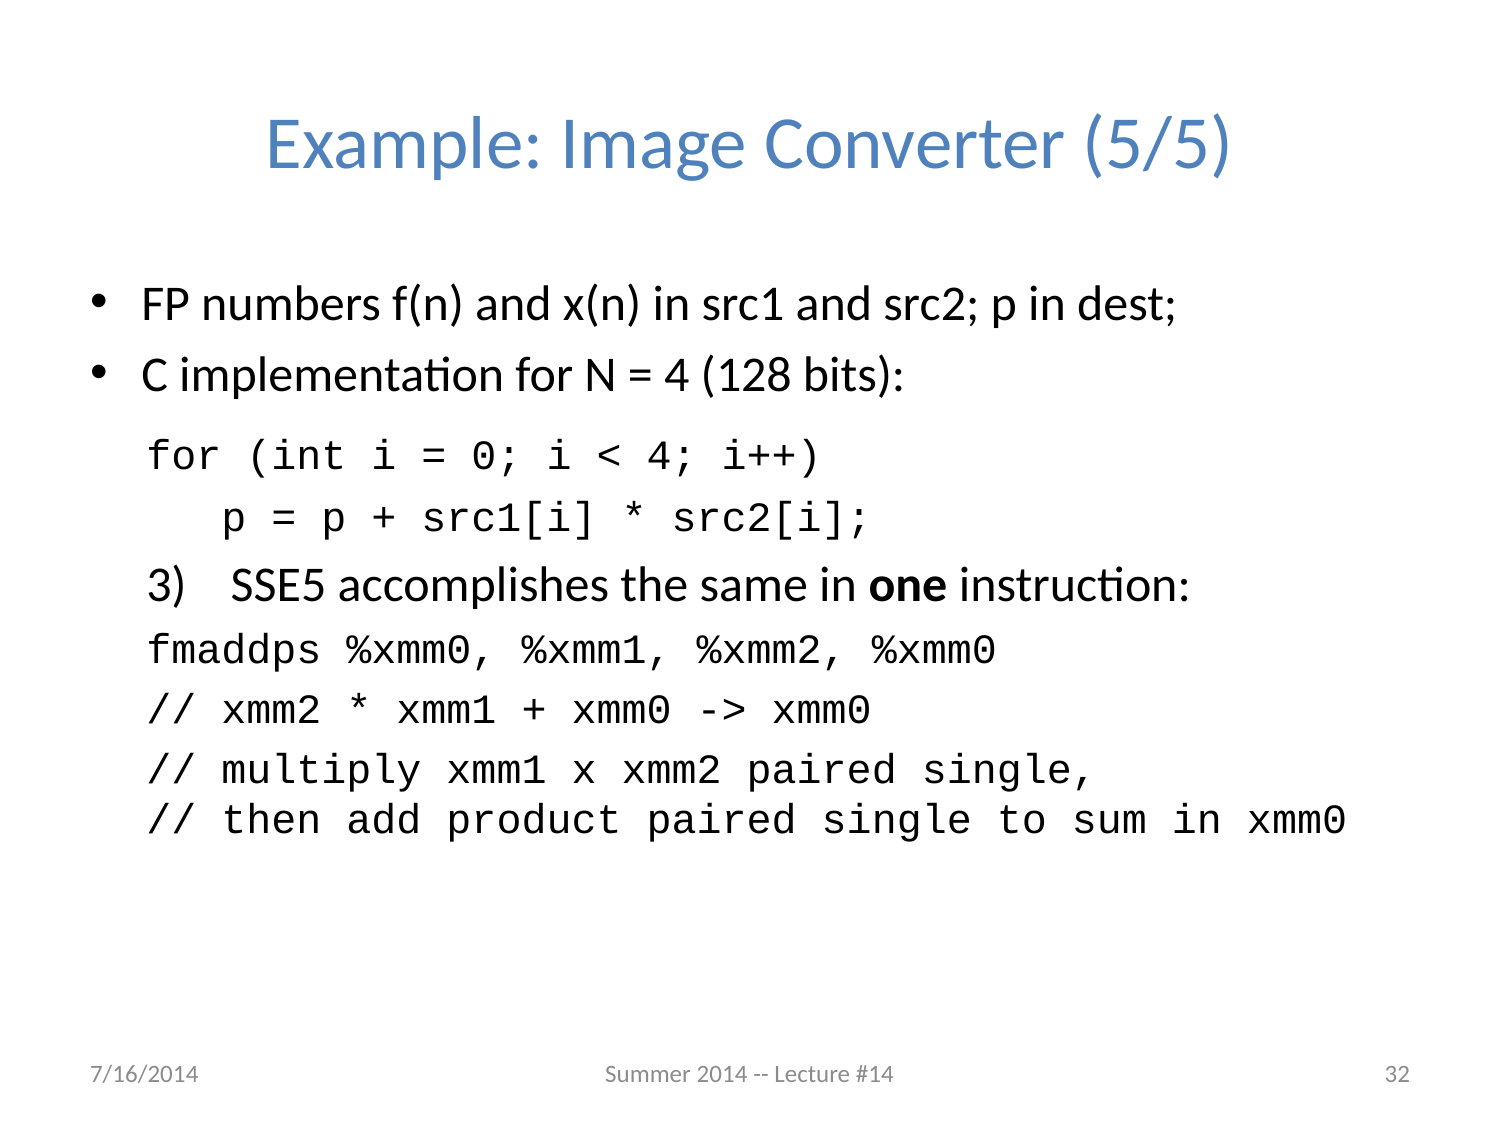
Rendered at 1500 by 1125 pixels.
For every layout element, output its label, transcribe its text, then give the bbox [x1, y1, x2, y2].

slide_number <number> [1074, 1042, 1425, 1103]
footer Summer 2014 -- Lecture #14 [512, 1042, 988, 1103]
title Example: Image Converter (5/5) [75, 45, 1425, 233]
list FP numbers f(n) and x(n) in src1 and src2; p in dest; C implementation for N = 4 (128 bits): for (int i = 0; i < 4; i++) p = p + src1[i] * src2[i]; SSE5 accomplishes the same in one instruction: fmaddps %xmm0, %xmm1, %xmm2, %xmm0 // xmm2 * xmm1 + xmm0 -> xmm0 // multiply xmm1 x xmm2 paired single, // then add product paired single to sum in xmm0 [75, 262, 1425, 1073]
slide_number 7/16/2014 [75, 1042, 425, 1103]
